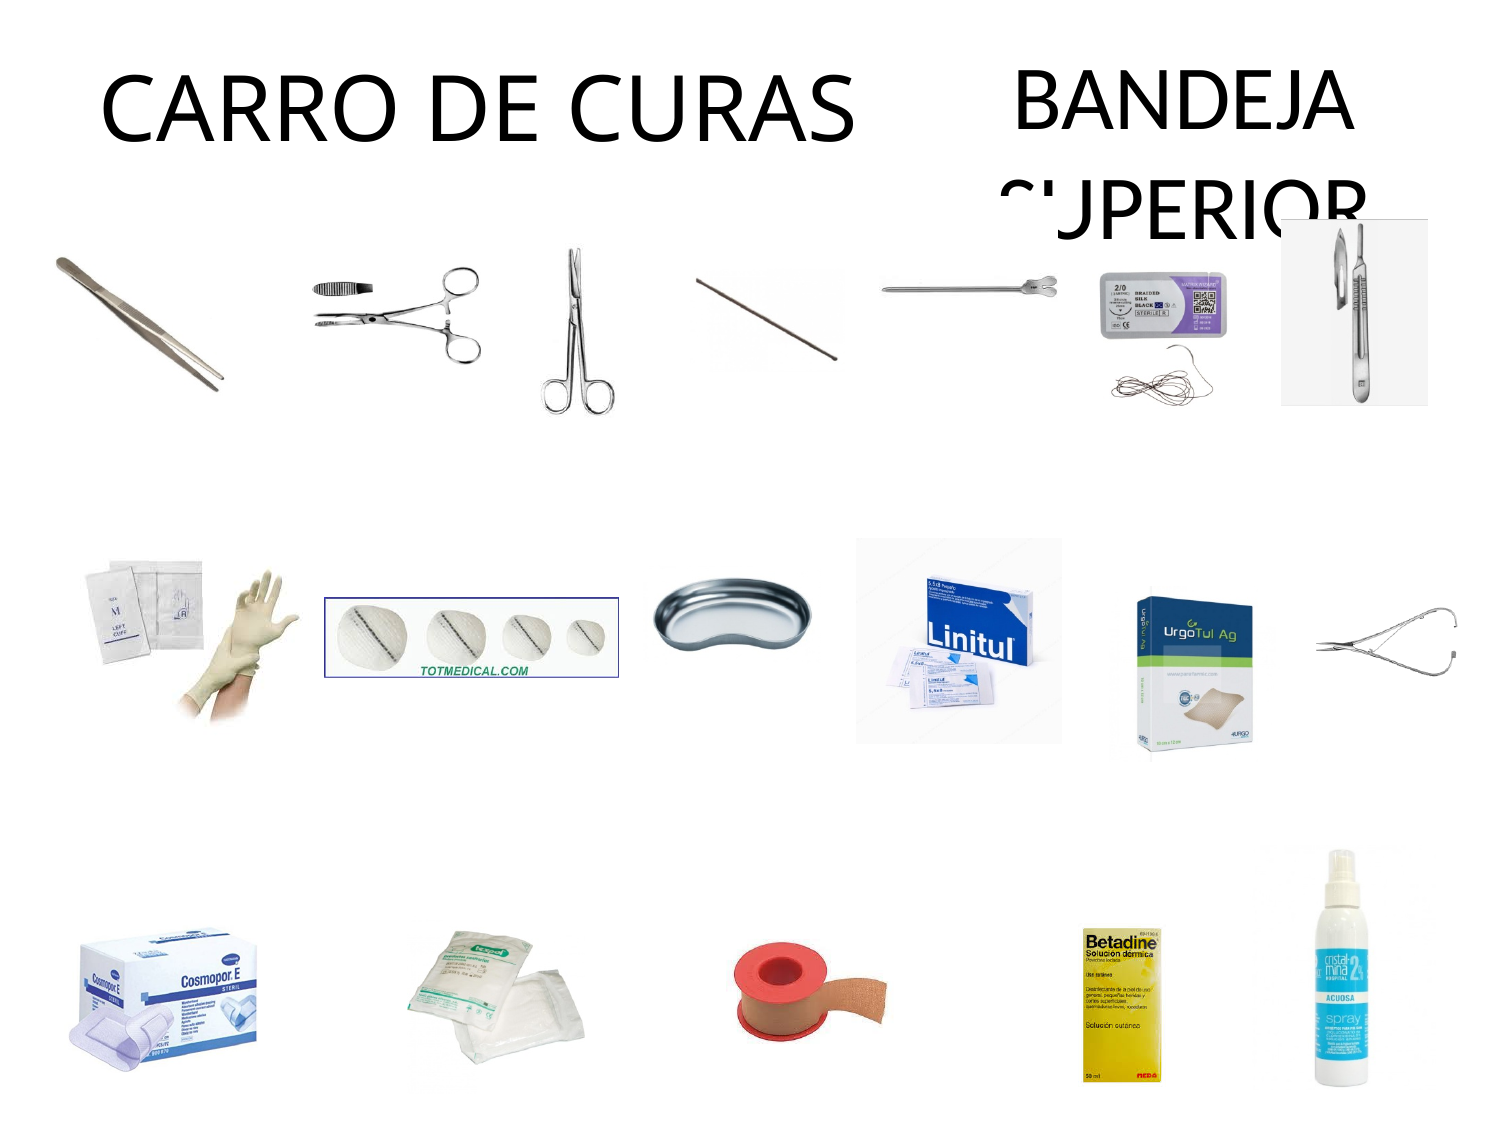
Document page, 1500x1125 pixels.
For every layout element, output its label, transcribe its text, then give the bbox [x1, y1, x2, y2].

picture [1281, 219, 1428, 406]
picture [1222, 845, 1466, 1090]
picture [1092, 267, 1235, 409]
subtitle BANDEJA SUPERIOR [869, 30, 1500, 134]
picture [324, 597, 619, 678]
picture [690, 243, 845, 398]
picture [1305, 562, 1471, 728]
picture [407, 916, 585, 1094]
picture [1033, 916, 1211, 1094]
title CARRO DE CURAS [41, 42, 869, 126]
picture [41, 231, 231, 421]
picture [490, 243, 665, 418]
picture [64, 550, 309, 740]
picture [879, 196, 1058, 374]
picture [64, 862, 273, 1125]
picture [643, 527, 821, 704]
picture [312, 231, 481, 400]
picture [1104, 586, 1280, 762]
picture [726, 928, 895, 1056]
picture [856, 538, 1062, 744]
